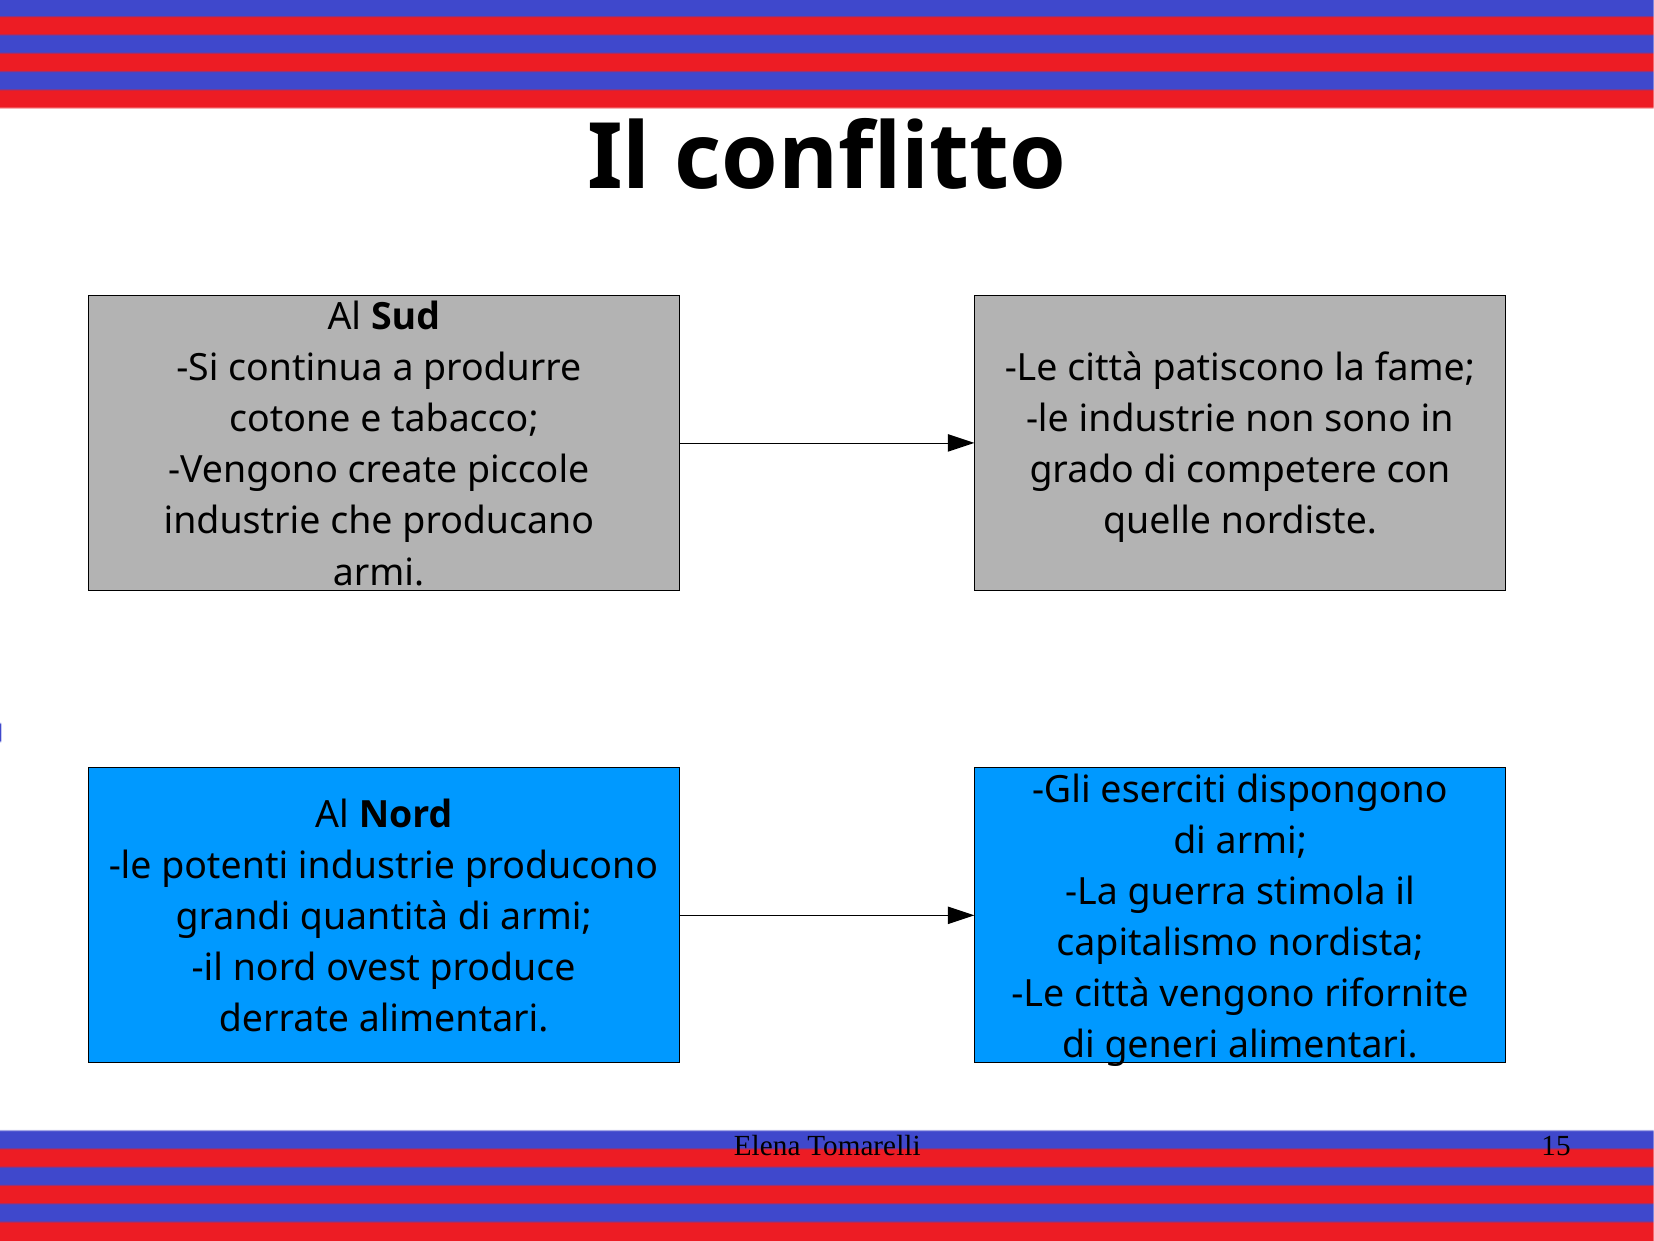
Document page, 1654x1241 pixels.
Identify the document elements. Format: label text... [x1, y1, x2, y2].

picture [0, 0, 1654, 1241]
text_box Al Sud -Si continua a produrre cotone e tabacco; -Vengono create piccole industrie che producano armi. [88, 295, 680, 591]
text_box -Gli eserciti dispongono di armi; -La guerra stimola il capitalismo nordista; -Le città vengono rifornite di generi alimentari. [974, 767, 1506, 1063]
text_box -Le città patiscono la fame; -le industrie non sono in grado di competere con quelle nordiste. [974, 295, 1506, 591]
text_box Al Nord -le potenti industrie producono grandi quantità di armi; -il nord ovest produce derrate alimentari. [88, 767, 680, 1063]
title Il conflitto [82, 56, 1571, 250]
